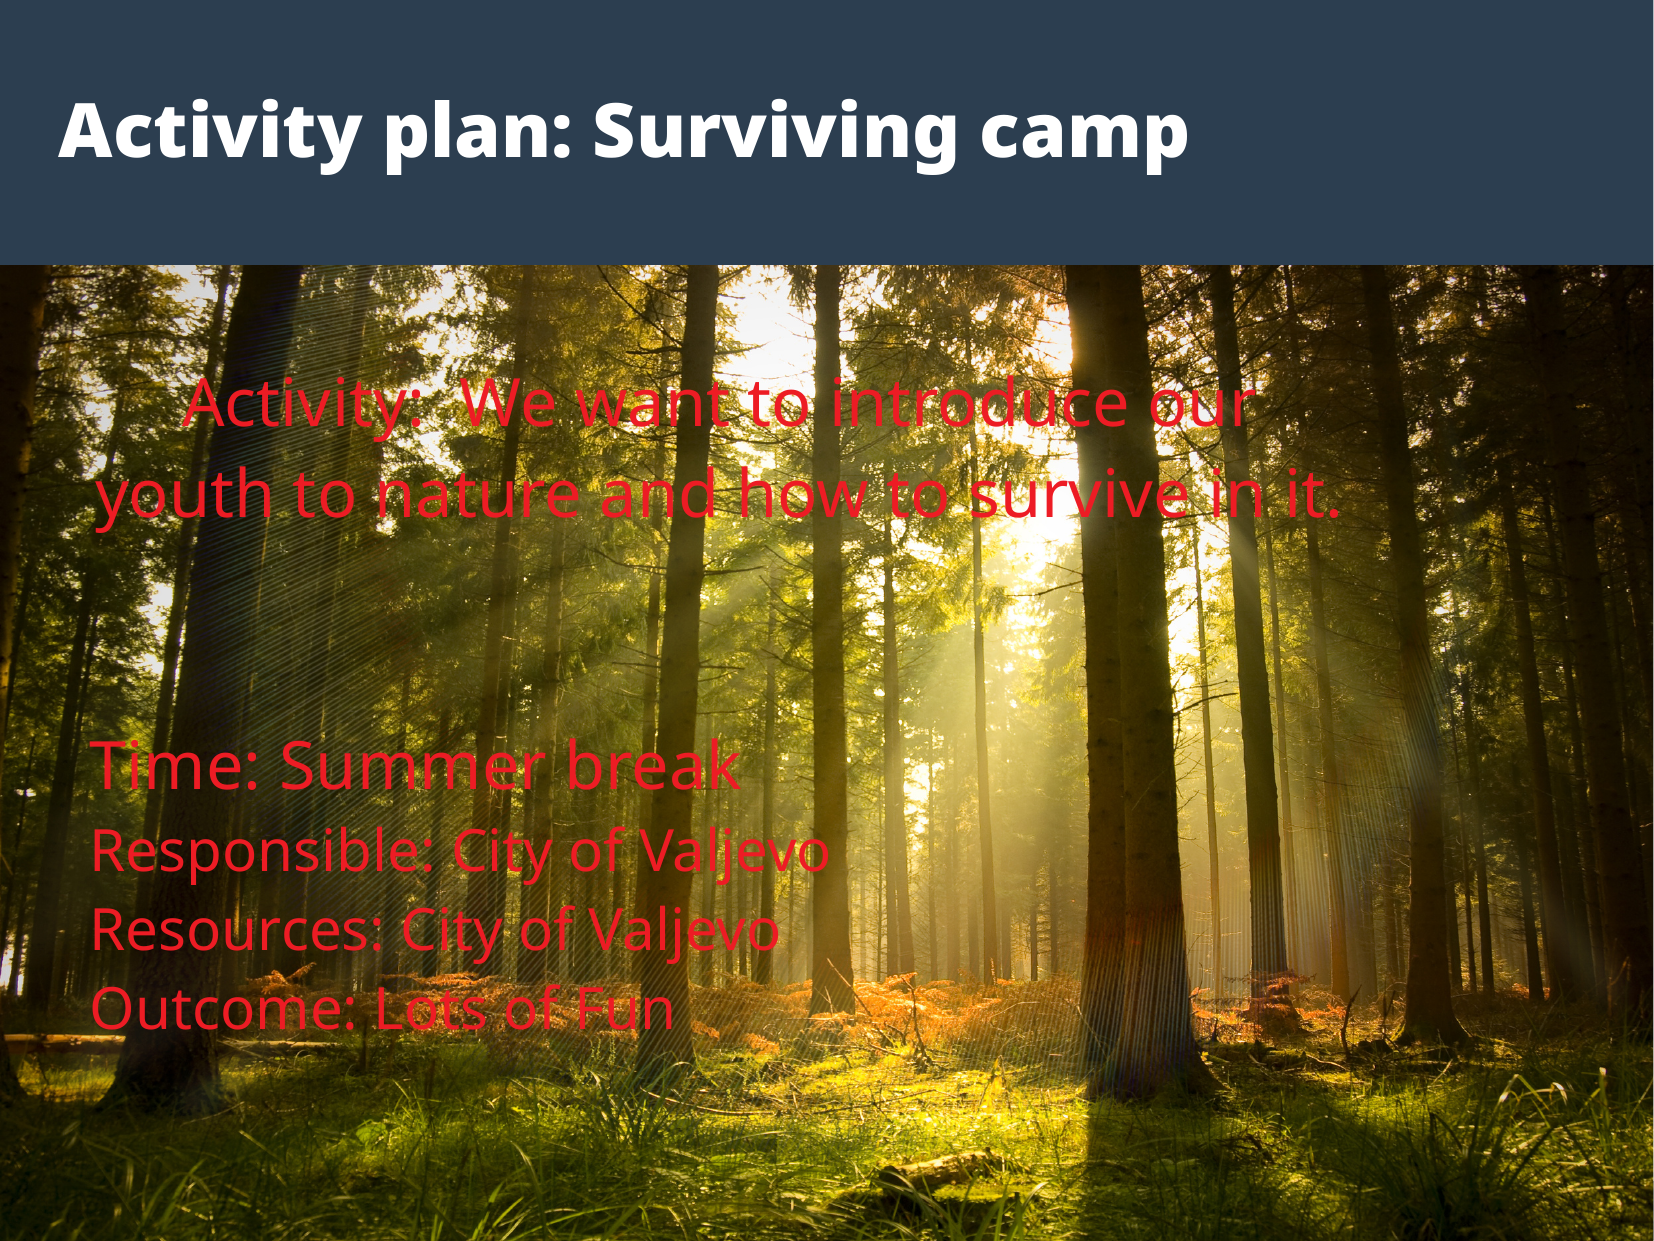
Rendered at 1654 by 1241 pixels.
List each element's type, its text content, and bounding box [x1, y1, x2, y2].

picture [0, 265, 1654, 1241]
text_box Activity: We want to introduce our youth to nature and how to survive in it. Time: Summer break Responsible: City of Valjevo Resources: City of Valjevo Outcome: Lots of Fun [75, 348, 1366, 1050]
title Activity plan: Surviving camp [59, 49, 1595, 207]
